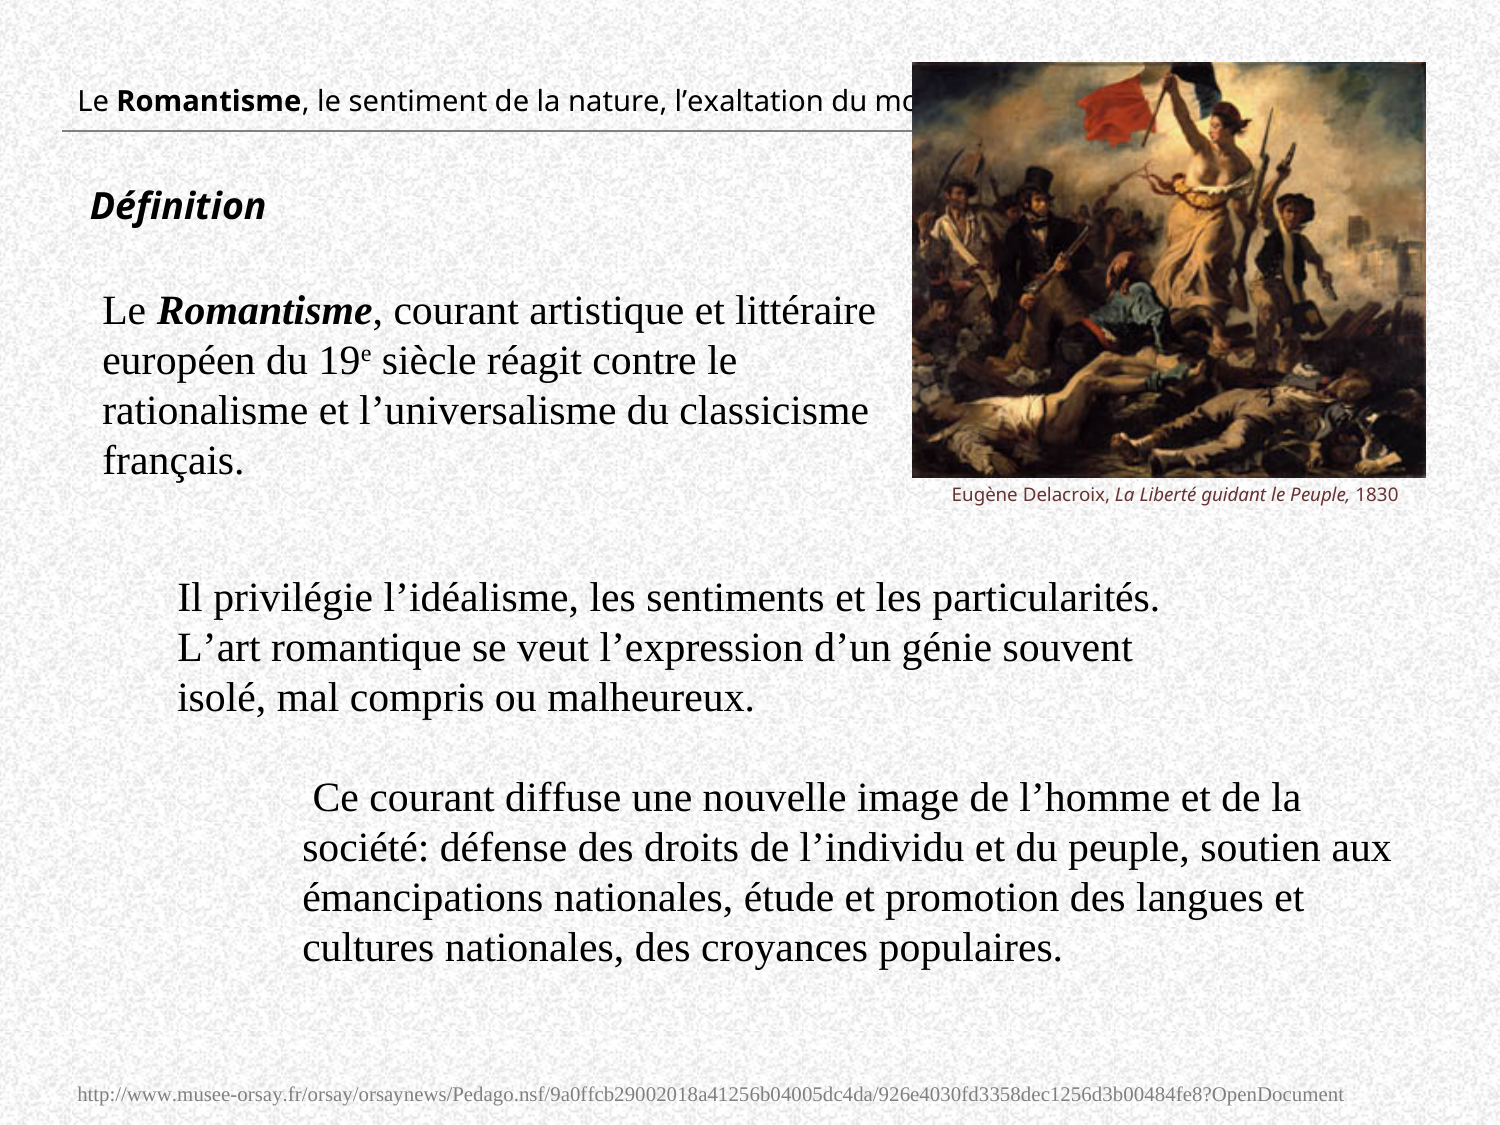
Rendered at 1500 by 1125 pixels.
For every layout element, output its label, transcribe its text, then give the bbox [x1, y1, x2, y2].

picture [0, 0, 1500, 1125]
text_box Il privilégie l’idéalisme, les sentiments et les particularités. L’art romantique se veut l’expression d’un génie souvent isolé, mal compris ou malheureux. [162, 562, 1238, 728]
text_box Eugène Delacroix, La Liberté guidant le Peuple, 1830 [924, 474, 1426, 513]
text_box http://www.musee-orsay.fr/orsay/orsaynews/Pedago.nsf/9a0ffcb29002018a41256b04005dc4da/926e4030fd3358dec1256d3b00484fe8?OpenDocument [62, 1072, 1426, 1114]
text_box Ce courant diffuse une nouvelle image de l’homme et de la société: défense des droits de l’individu et du peuple, soutien aux émancipations nationales, étude et promotion des langues et cultures nationales, des croyances populaires. [287, 762, 1438, 979]
text_box Définition [75, 174, 313, 236]
text_box Le Romantisme, le sentiment de la nature, l’exaltation du moi. [62, 74, 912, 126]
text_box Le Romantisme, courant artistique et littéraire européen du 19e siècle réagit contre le rationalisme et l’universalisme du classicisme français. [87, 274, 901, 491]
